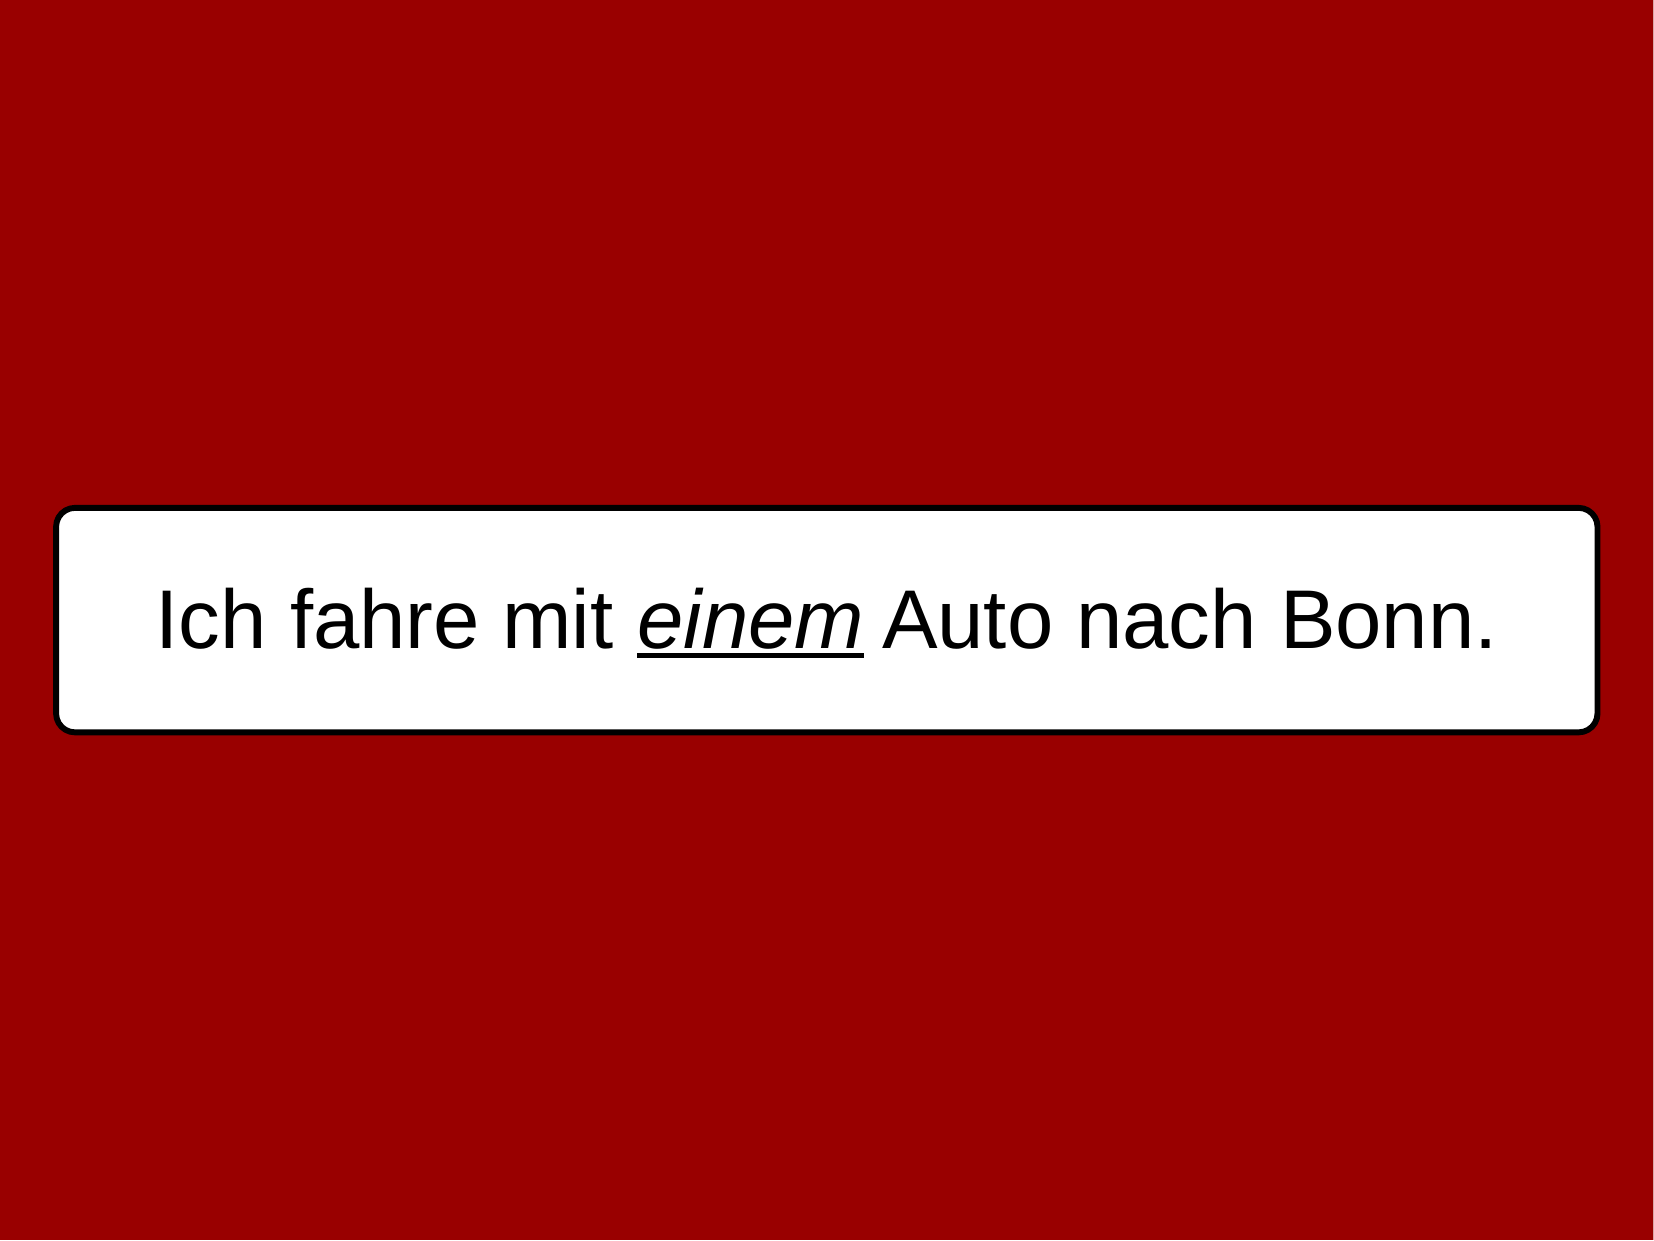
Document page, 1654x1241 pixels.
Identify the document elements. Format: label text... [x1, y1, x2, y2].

text_box [56, 507, 1598, 733]
text_box Ich fahre mit einem Auto nach Bonn. [64, 566, 1589, 675]
